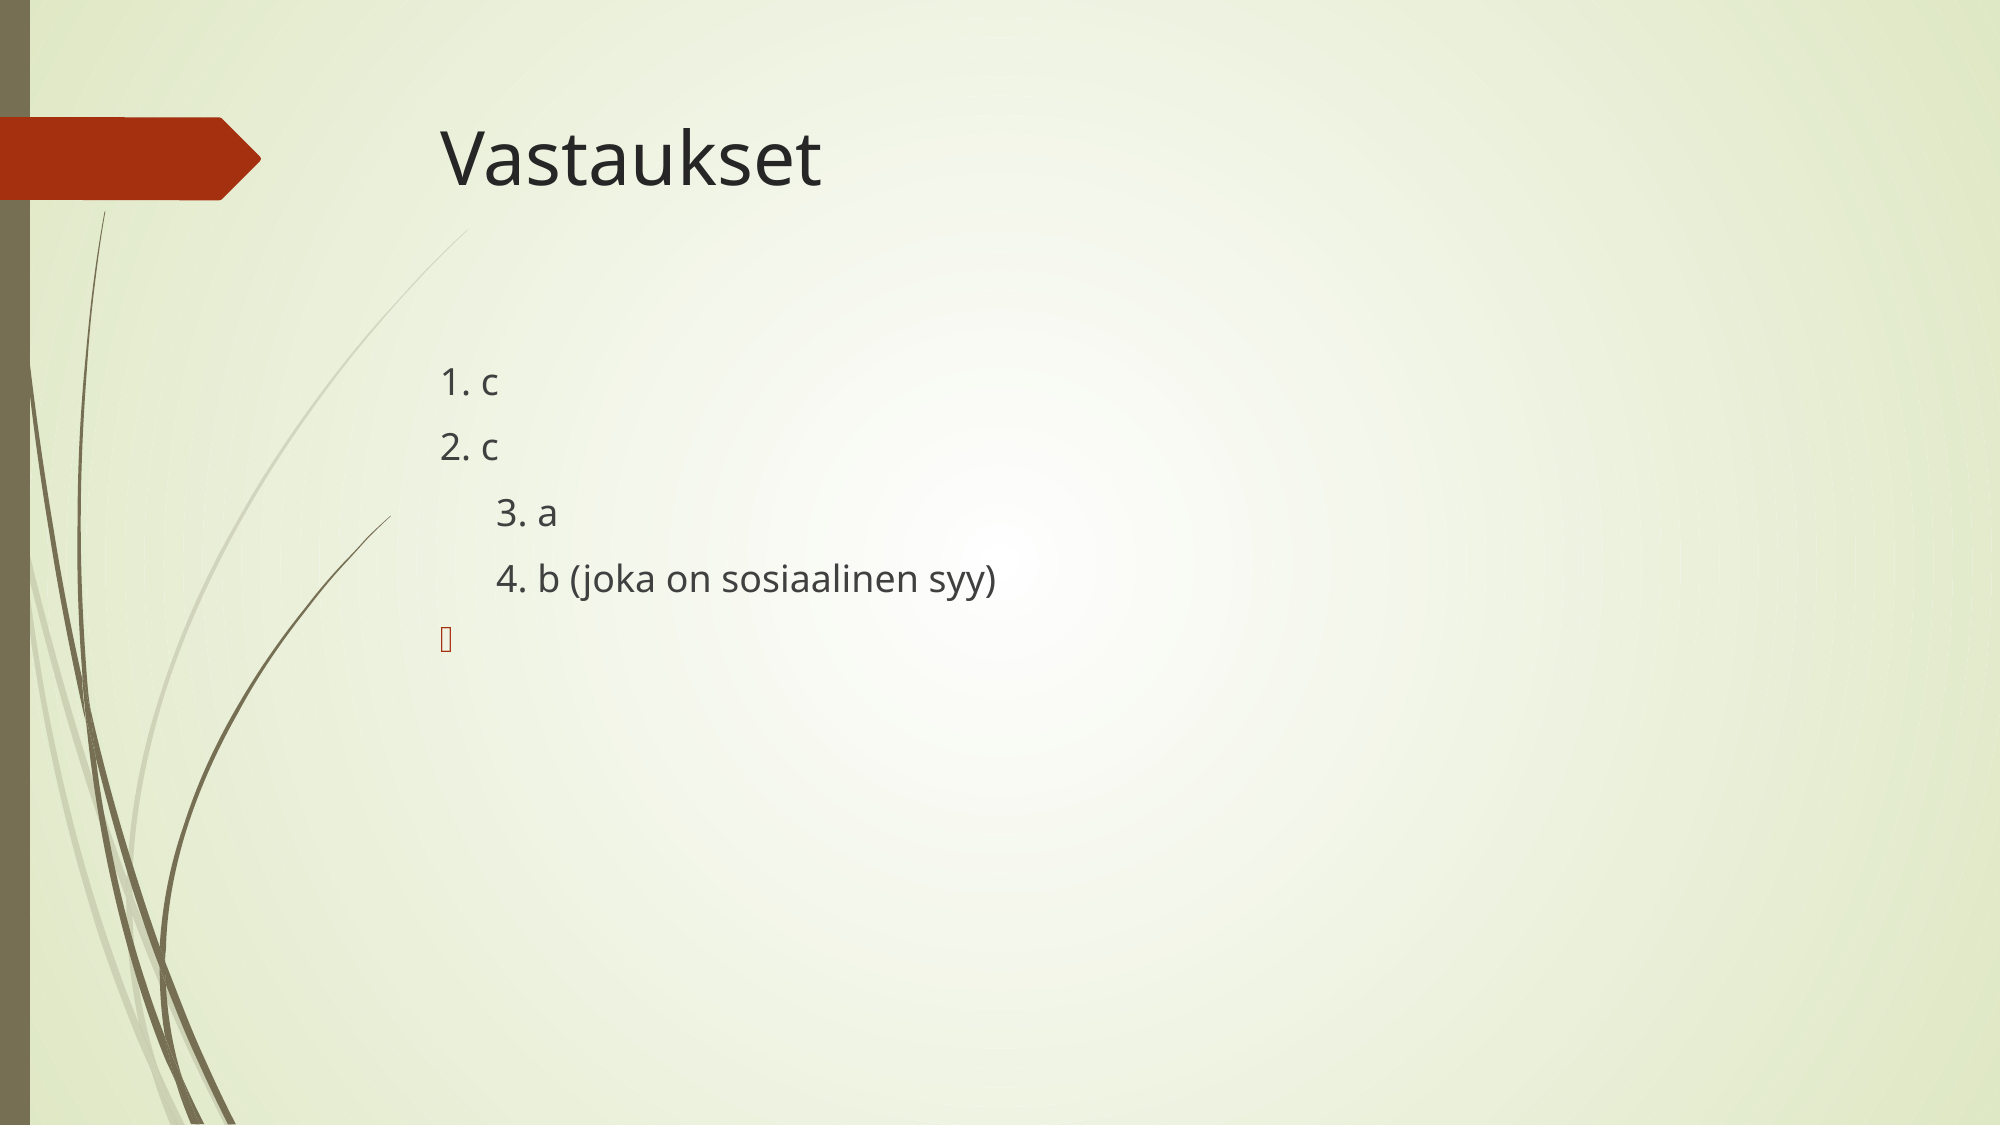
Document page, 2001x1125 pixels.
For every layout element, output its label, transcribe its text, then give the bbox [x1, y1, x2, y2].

title Vastaukset [425, 102, 1888, 313]
list 1. c 2. c 3. a 4. b (joka on sosiaalinen syy) [424, 350, 1888, 970]
